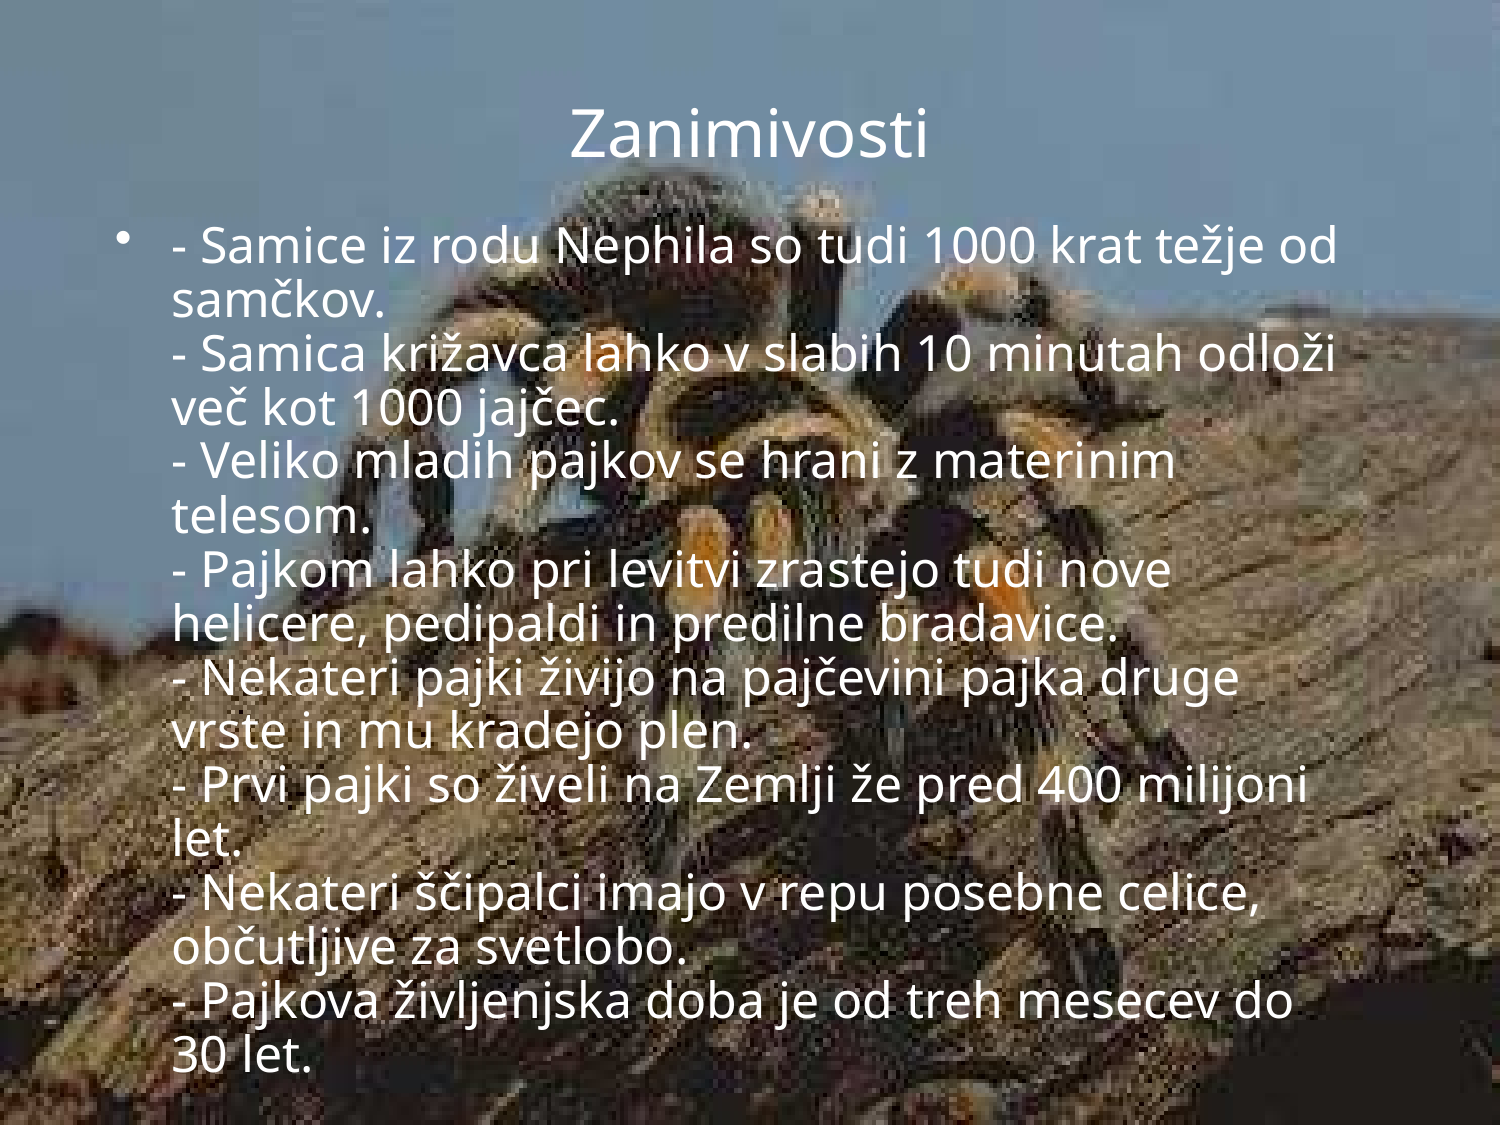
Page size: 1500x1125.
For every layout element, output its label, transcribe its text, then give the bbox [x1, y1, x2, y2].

picture [0, 0, 1500, 1125]
list - Samice iz rodu Nephila so tudi 1000 krat težje od samčkov. - Samica križavca lahko v slabih 10 minutah odloži več kot 1000 jajčec. - Veliko mladih pajkov se hrani z materinim telesom. - Pajkom lahko pri levitvi zrastejo tudi nove helicere, pedipaldi in predilne bradavice. - Nekateri pajki živijo na pajčevini pajka druge vrste in mu kradejo plen. - Prvi pajki so živeli na Zemlji že pred 400 milijoni let. - Nekateri ščipalci imajo v repu posebne celice, občutljive za svetlobo. - Pajkova življenjska doba je od treh mesecev do 30 let. [99, 212, 1375, 1088]
title Zanimivosti [112, 37, 1388, 225]
